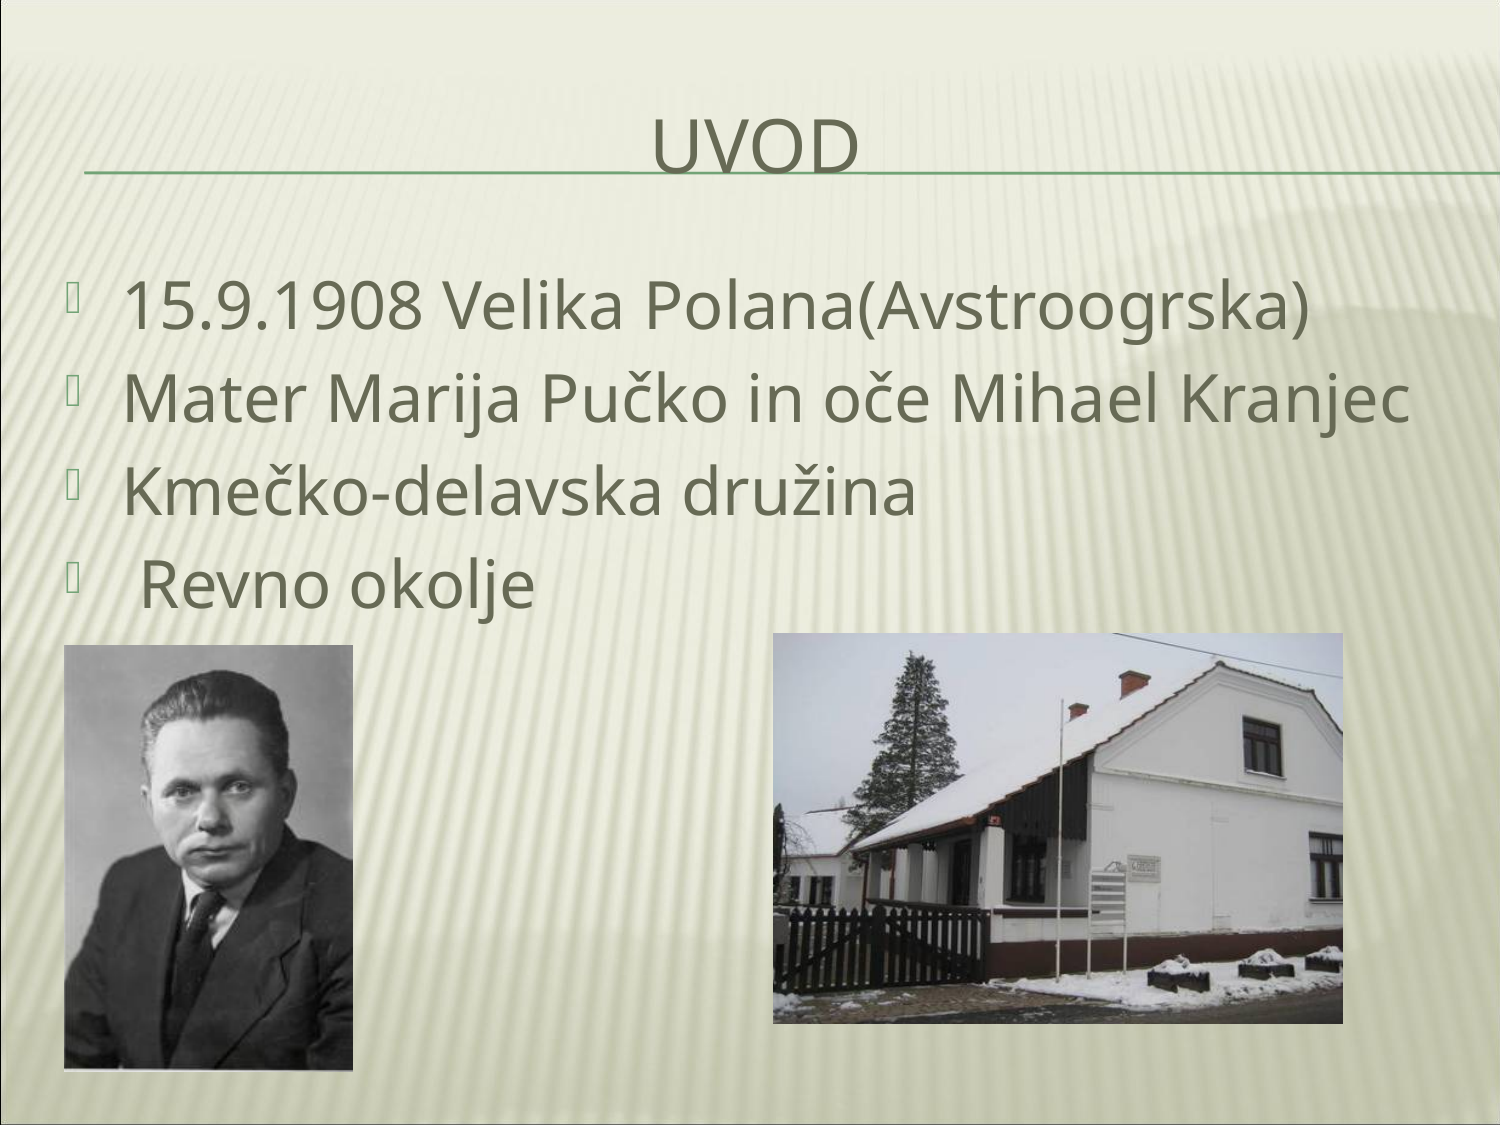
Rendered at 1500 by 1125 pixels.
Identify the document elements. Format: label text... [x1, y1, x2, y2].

list 15.9.1908 Velika Polana(Avstroogrska) Mater Marija Pučko in oče Mihael Kranjec Kmečko-delavska družina Revno okolje [50, 254, 1475, 998]
picture [0, 0, 1500, 1125]
title Uvod [50, 75, 1475, 213]
